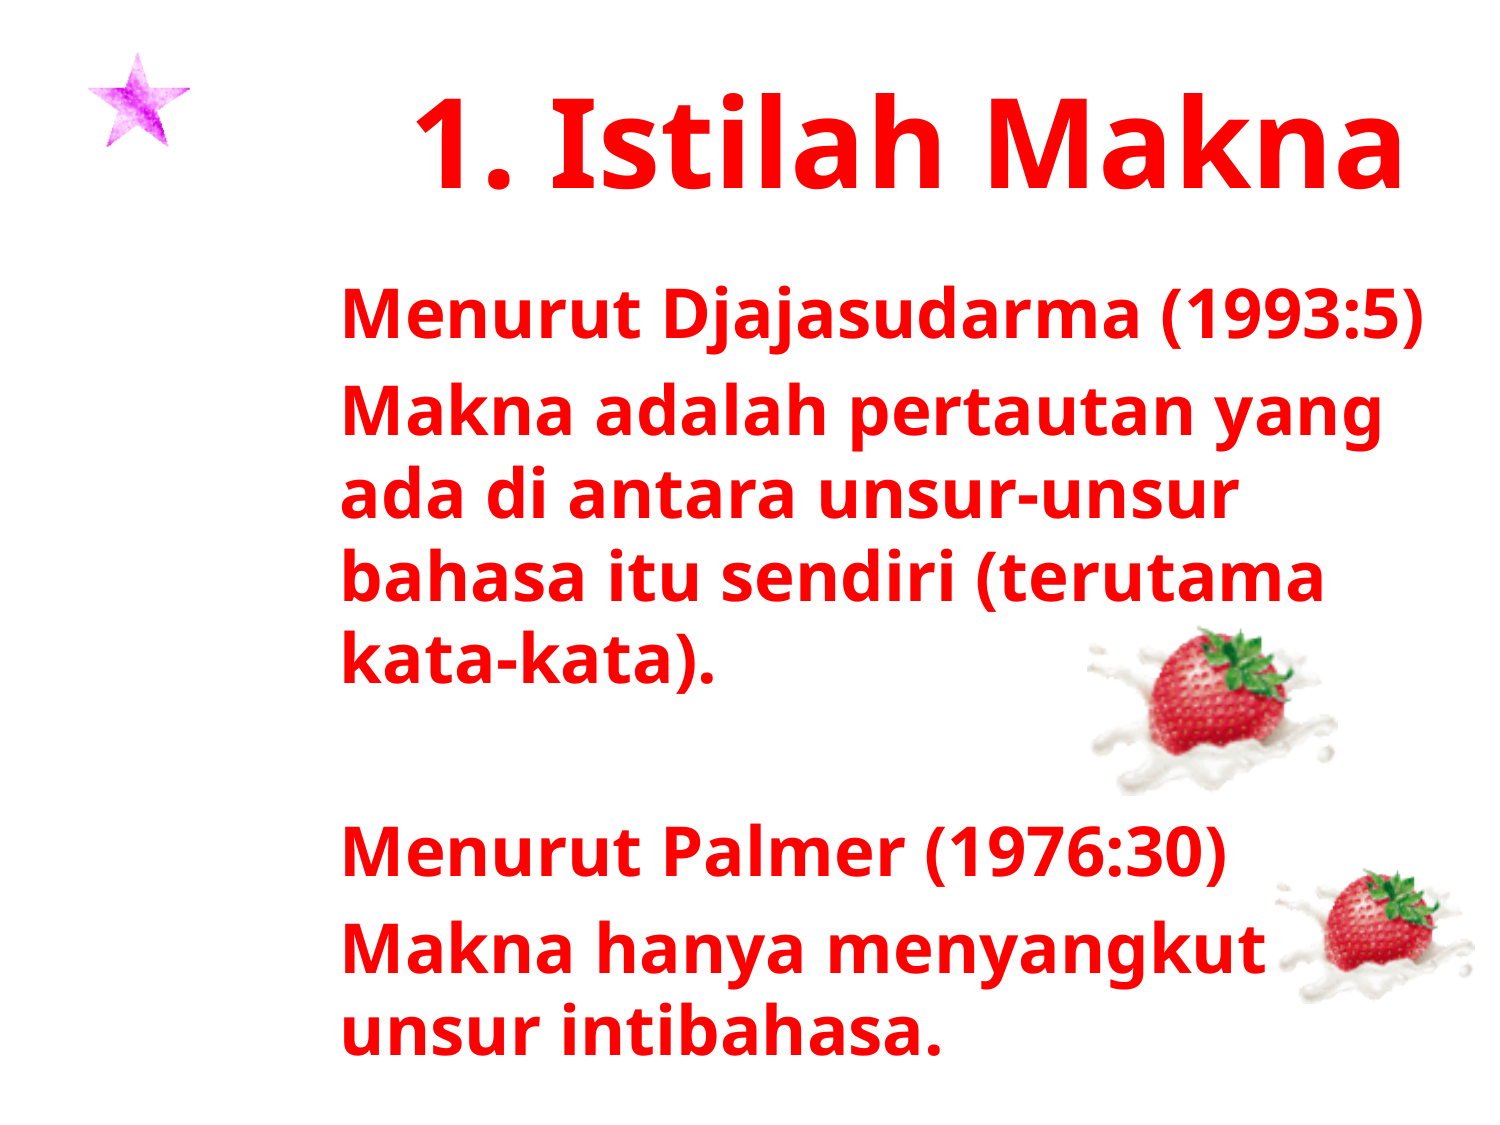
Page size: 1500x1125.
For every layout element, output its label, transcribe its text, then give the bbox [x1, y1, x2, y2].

title 1. Istilah Makna [75, 45, 1425, 233]
picture [1275, 837, 1475, 1004]
list Menurut Djajasudarma (1993:5) Makna adalah pertautan yang ada di antara unsur-unsur bahasa itu sendiri (terutama kata-kata). Menurut Palmer (1976:30) Makna hanya menyangkut unsur intibahasa. [324, 262, 1500, 1088]
picture [1087, 587, 1338, 796]
picture [82, 49, 193, 151]
